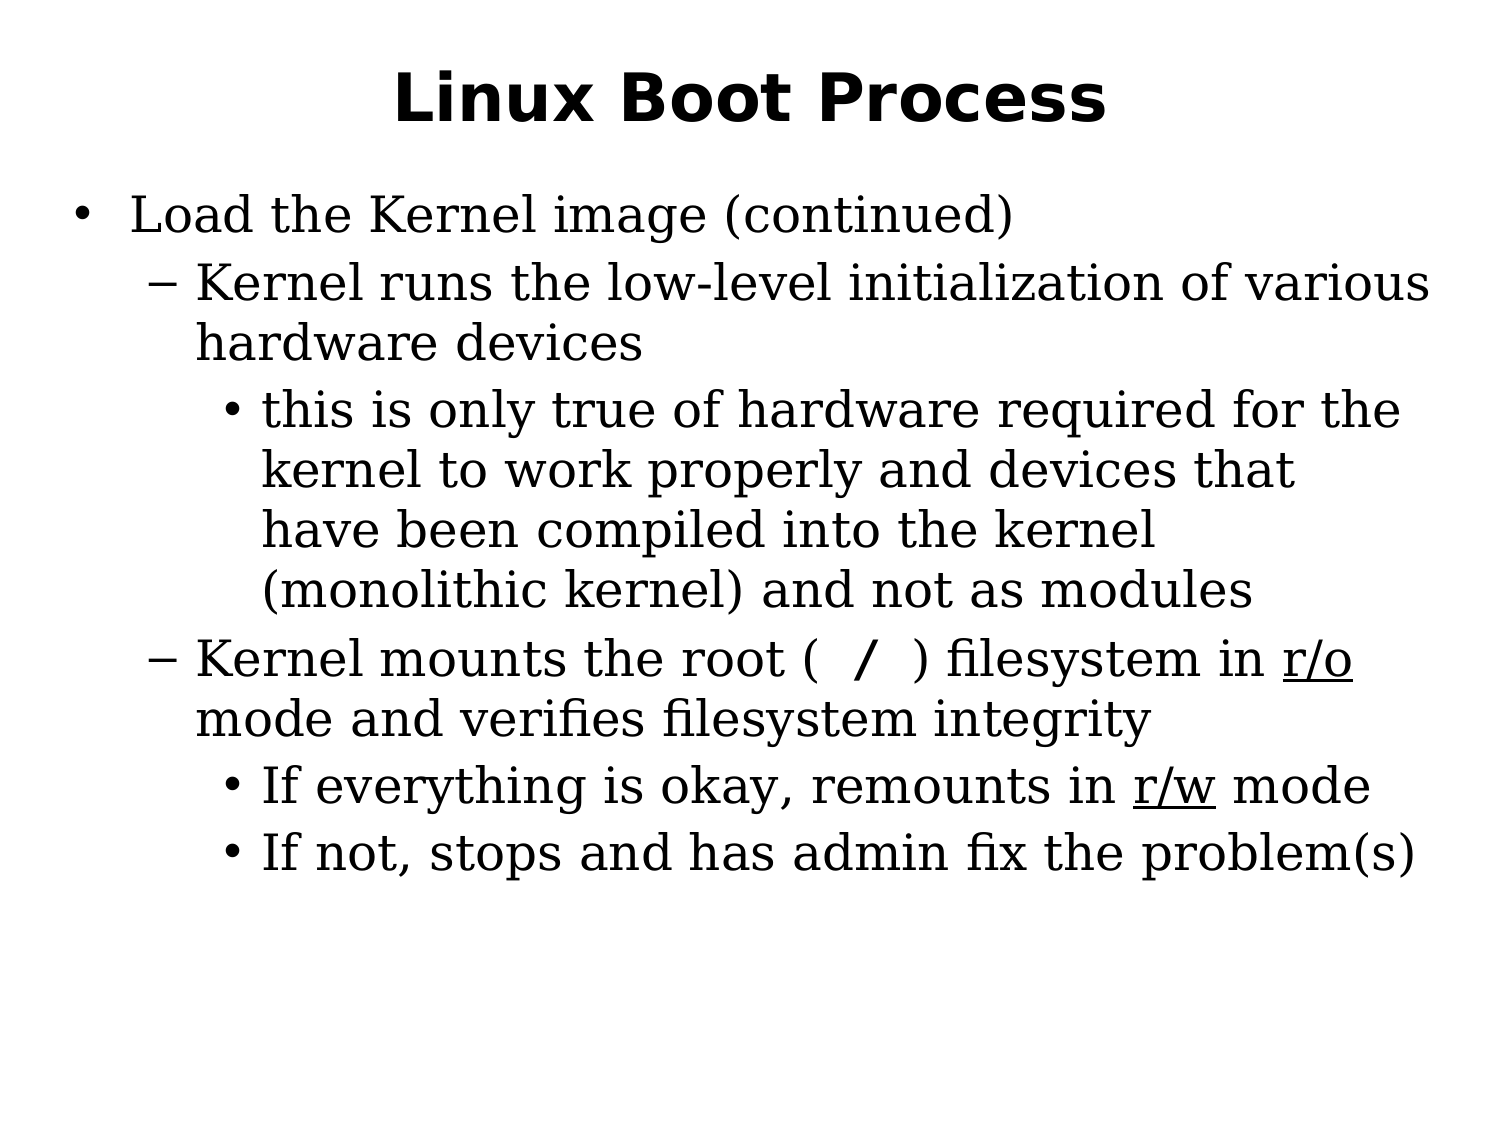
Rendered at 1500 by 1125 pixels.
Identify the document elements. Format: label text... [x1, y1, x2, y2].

list Load the Kernel image (continued) Kernel runs the low-level initialization of various hardware devices this is only true of hardware required for the kernel to work properly and devices that have been compiled into the kernel (monolithic kernel) and not as modules Kernel mounts the root ( / ) filesystem in r/o mode and verifies filesystem integrity If everything is okay, remounts in r/w mode If not, stops and has admin fix the problem(s) [59, 174, 1447, 971]
title Linux Boot Process [112, 40, 1388, 148]
